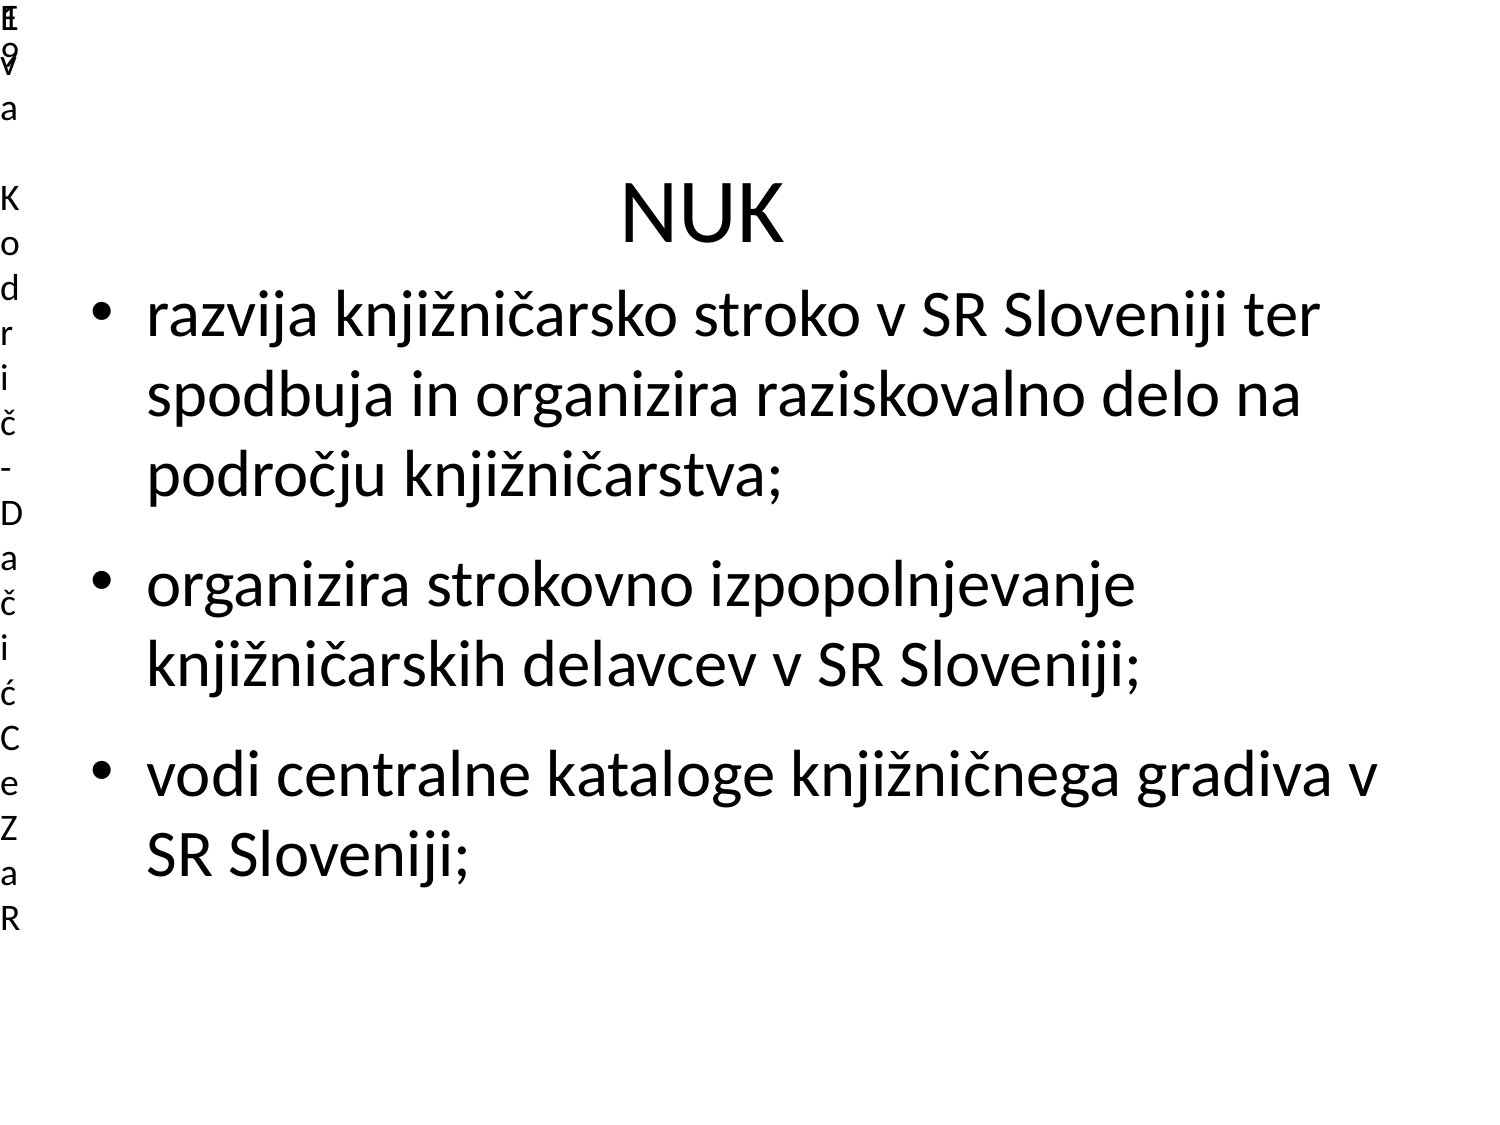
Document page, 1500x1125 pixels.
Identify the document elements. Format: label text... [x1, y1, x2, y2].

title NUK [75, 112, 1350, 262]
list razvija knjižničarsko stroko v SR Sloveniji ter spodbuja in organizira raziskovalno delo na področju knjižničarstva; organizira strokovno izpopolnjevanje knjižničarskih delavcev v SR Sloveniji; vodi centralne kataloge knjižničnega gradiva v SR Sloveniji; [75, 262, 1425, 1005]
